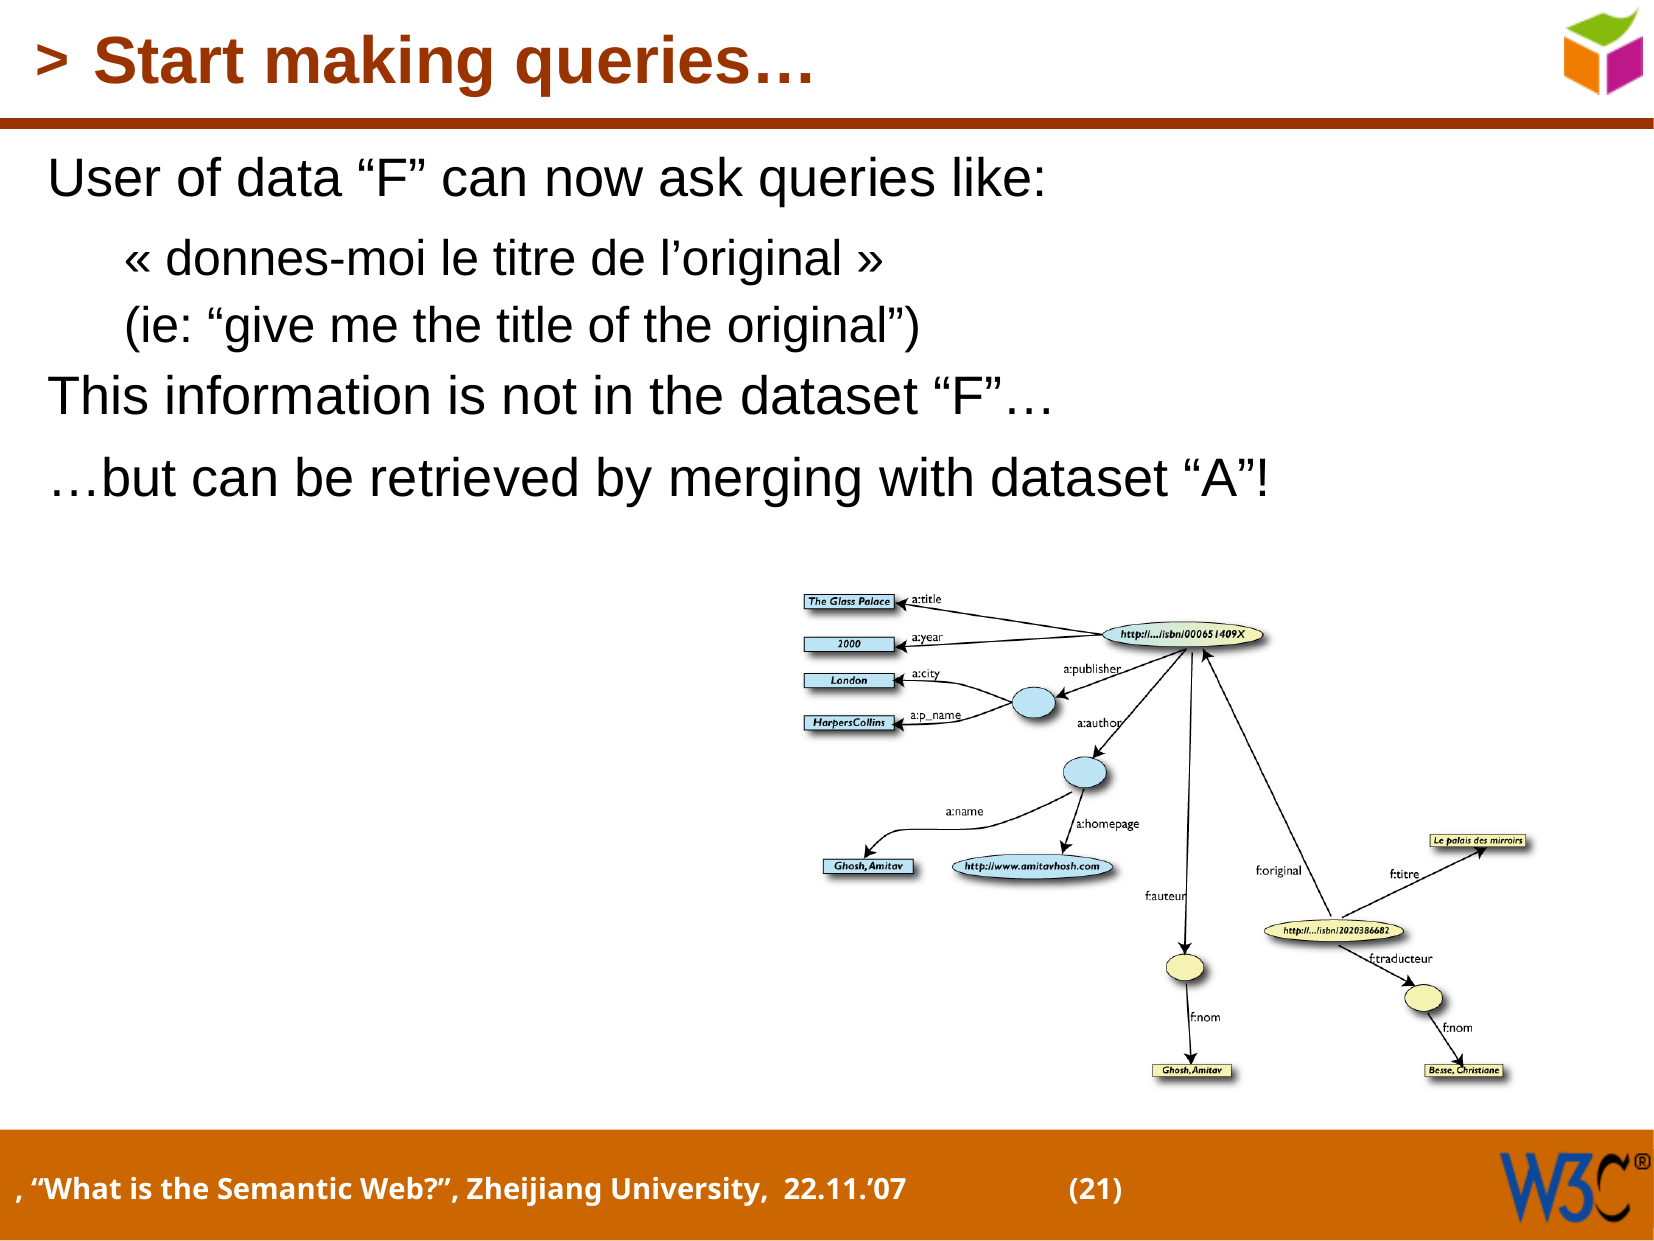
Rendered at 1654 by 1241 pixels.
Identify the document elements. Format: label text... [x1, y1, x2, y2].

picture [797, 588, 1542, 1093]
picture [1495, 1149, 1654, 1228]
picture [1564, 5, 1643, 95]
title Start making queries… [93, 0, 1493, 119]
list User of data “F” can now ask queries like: « donnes-moi le titre de l’original » (ie: “give me the title of the original”) This information is not in the dataset “F”… …but can be retrieved by merging with dataset “A”! [29, 147, 1624, 621]
